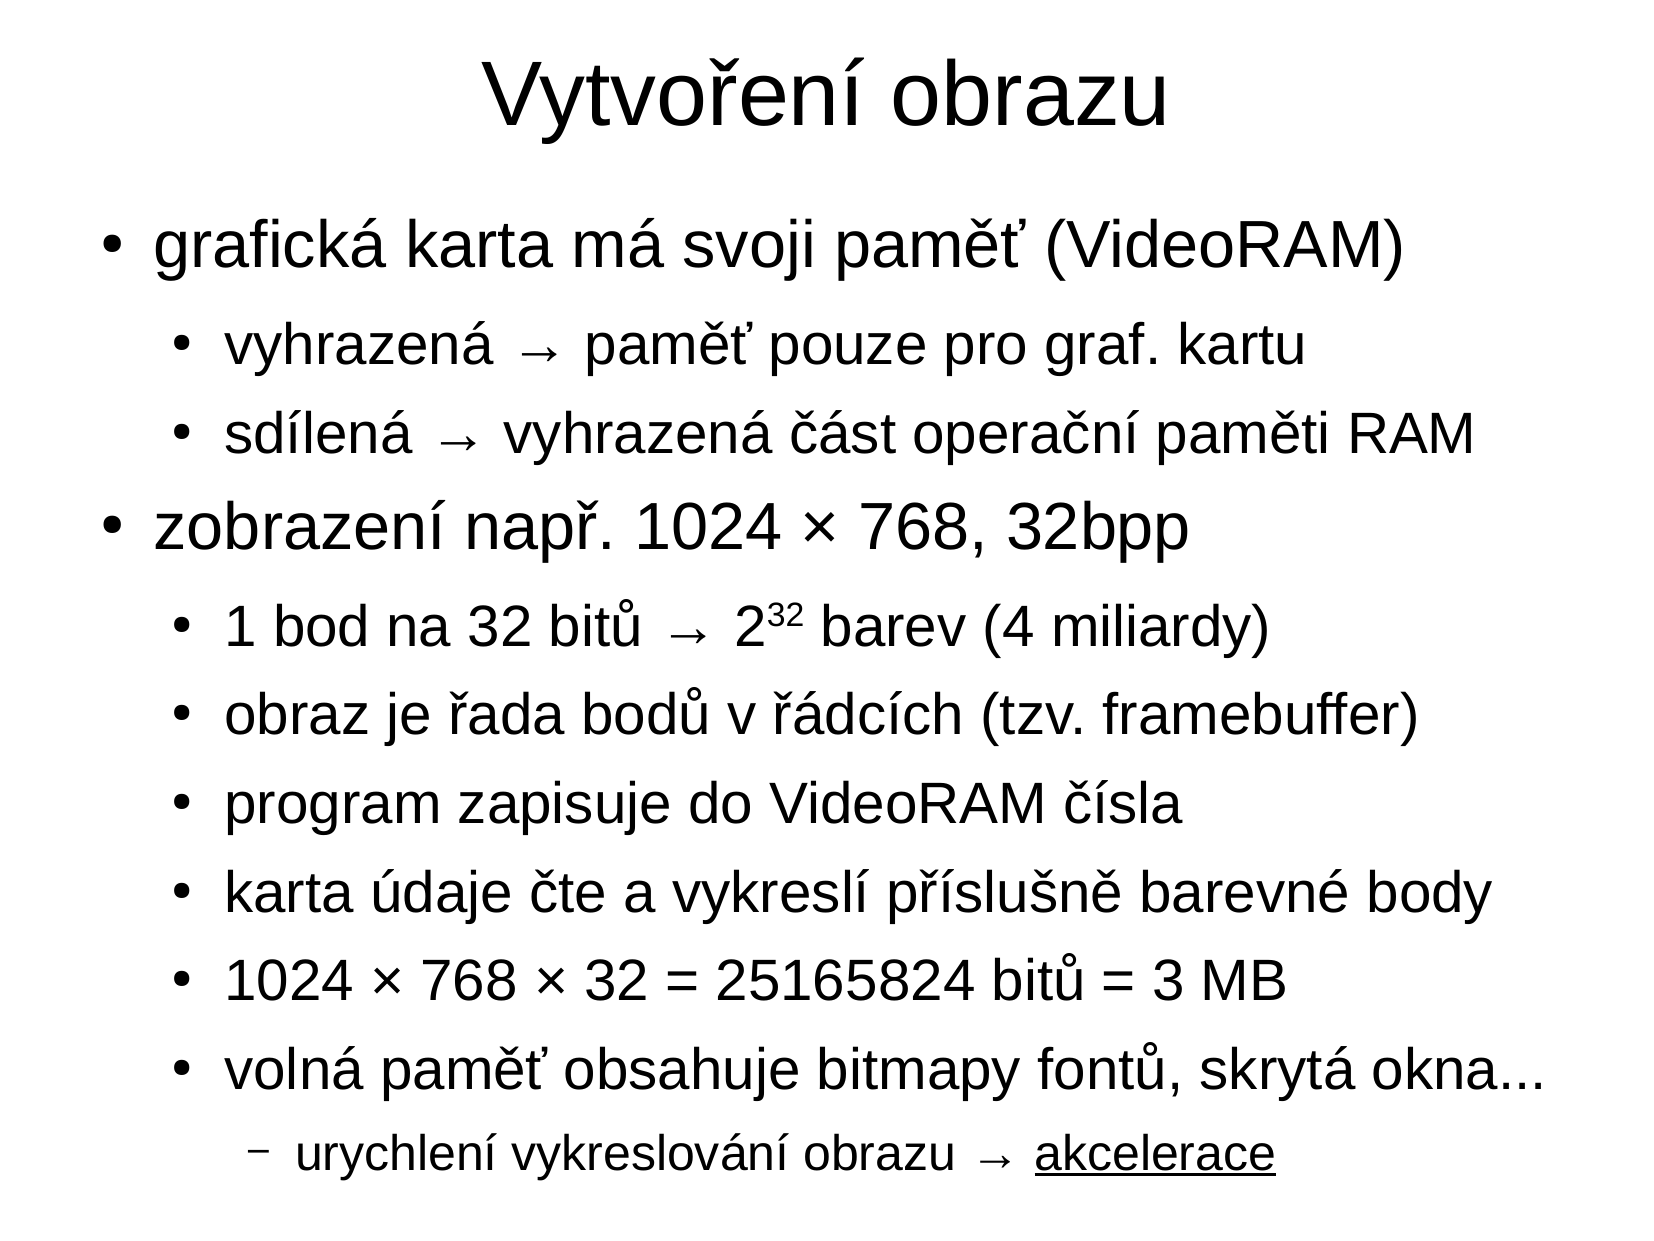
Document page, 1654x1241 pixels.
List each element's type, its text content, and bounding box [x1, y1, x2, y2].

list grafická karta má svoji paměť (VideoRAM) vyhrazená → paměť pouze pro graf. kartu sdílená → vyhrazená část operační paměti RAM zobrazení např. 1024 × 768, 32bpp 1 bod na 32 bitů → 232 barev (4 miliardy) obraz je řada bodů v řádcích (tzv. framebuffer) program zapisuje do VideoRAM čísla karta údaje čte a vykreslí příslušně barevné body 1024 × 768 × 32 = 25165824 bitů = 3 MB volná paměť obsahuje bitmapy fontů, skrytá okna... urychlení vykreslování obrazu → akcelerace [82, 207, 1571, 1184]
title Vytvoření obrazu [82, 0, 1571, 191]
